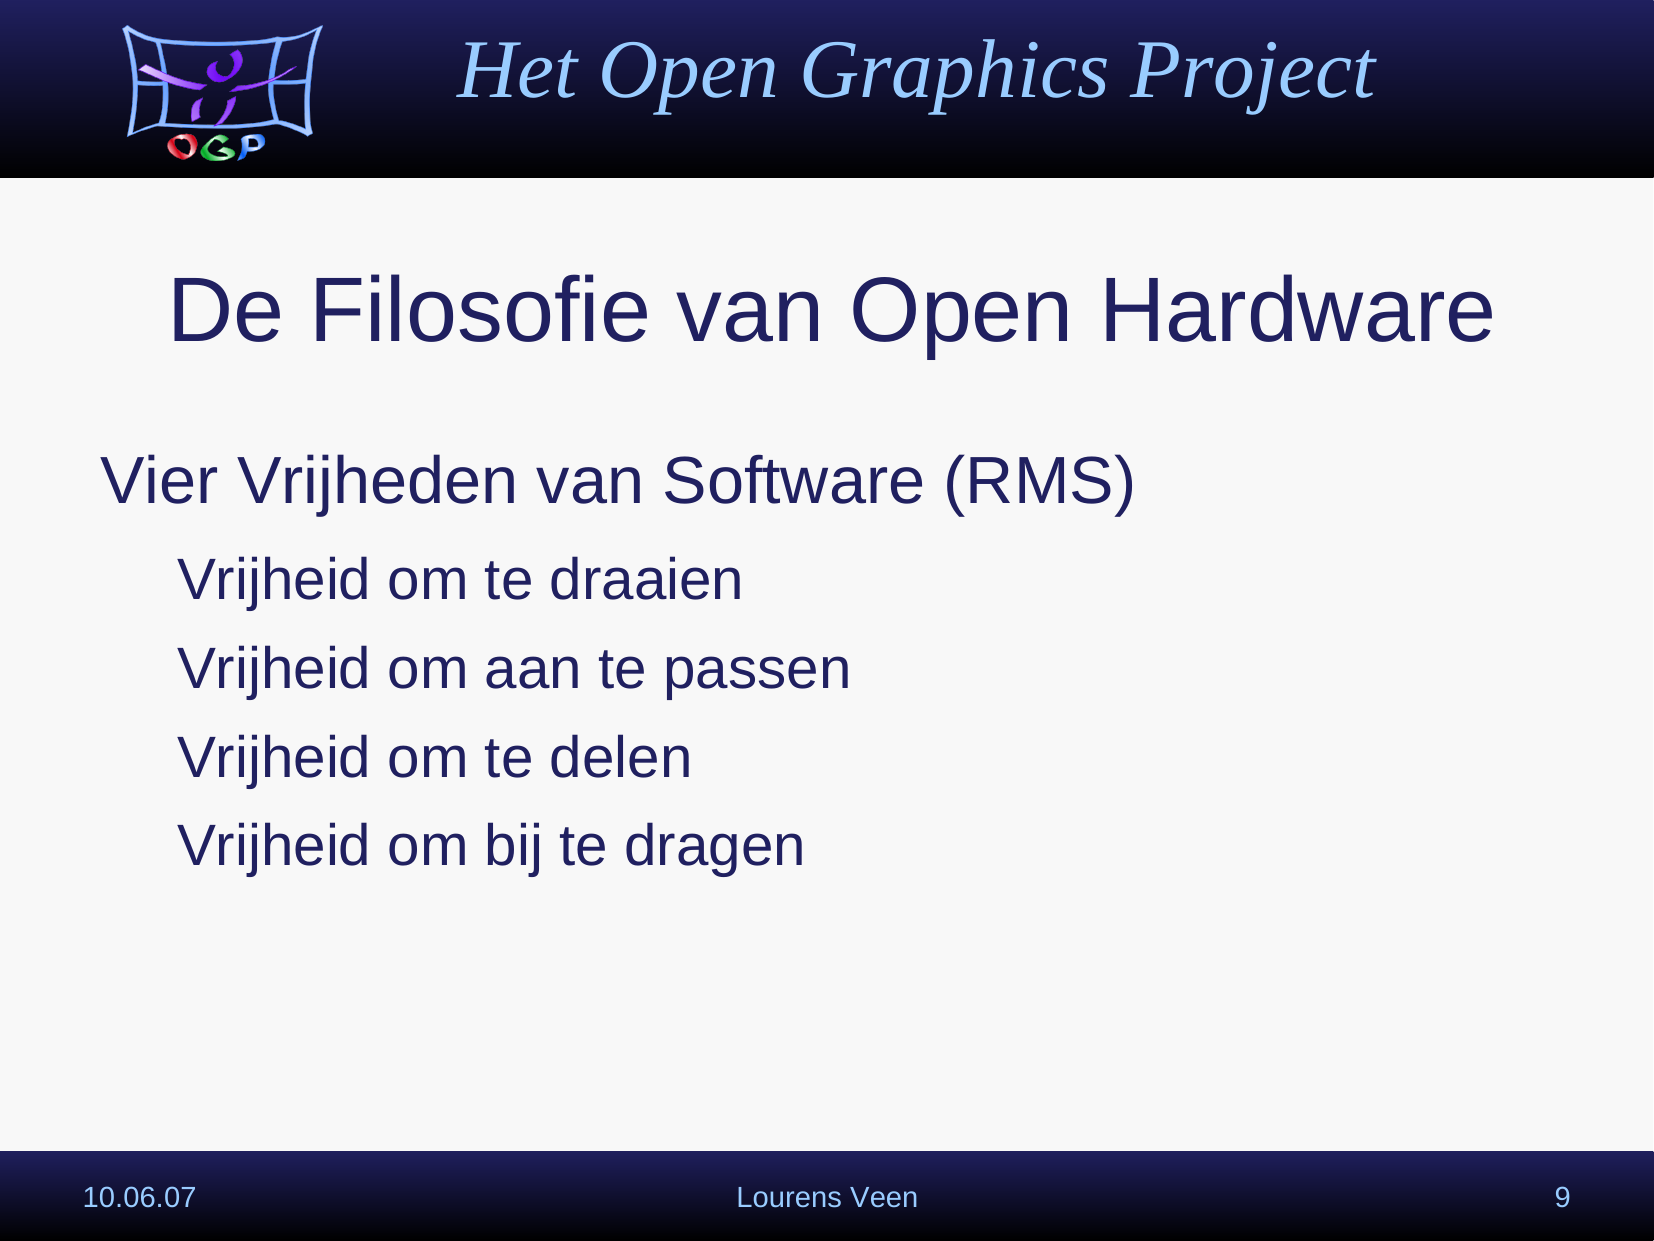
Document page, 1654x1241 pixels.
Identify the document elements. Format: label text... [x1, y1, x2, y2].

list Vier Vrijheden van Software (RMS) Vrijheid om te draaien Vrijheid om aan te passen Vrijheid om te delen Vrijheid om bij te dragen [82, 442, 1571, 1109]
picture [122, 25, 323, 161]
title De Filosofie van Open Hardware [88, 236, 1577, 385]
